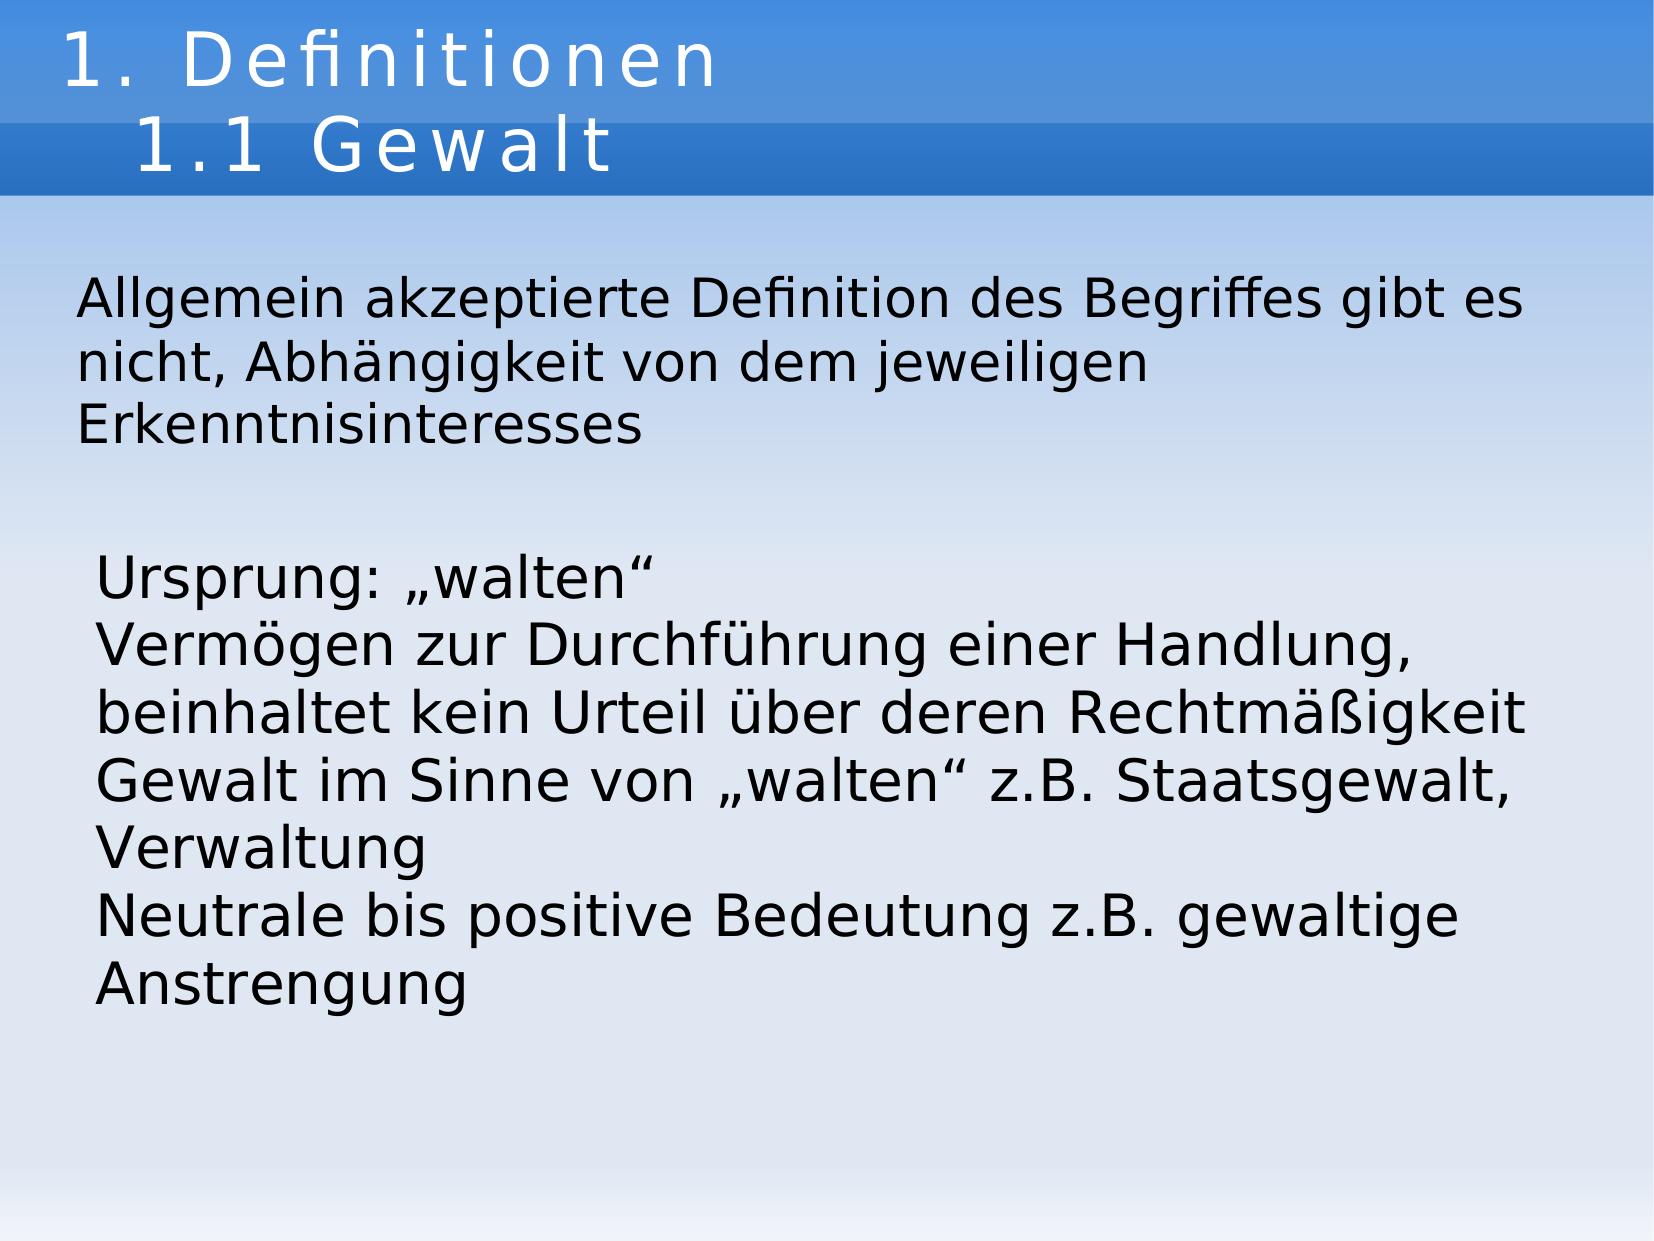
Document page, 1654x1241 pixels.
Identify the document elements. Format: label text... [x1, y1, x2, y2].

picture [0, 0, 1654, 1241]
subtitle Allgemein akzeptierte Definition des Begriffes gibt es nicht, Abhängigkeit von dem jeweiligen Erkenntnisinteresses Ursprung: „walten“ Vermögen zur Durchführung einer Handlung, beinhaltet kein Urteil über deren Rechtmäßigkeit Gewalt im Sinne von „walten“ z.B. Staatsgewalt, Verwaltung Neutrale bis positive Bedeutung z.B. gewaltige Anstrengung [76, 204, 1565, 1086]
title 1. Definitionen 1.1 Gewalt [59, 15, 1624, 192]
